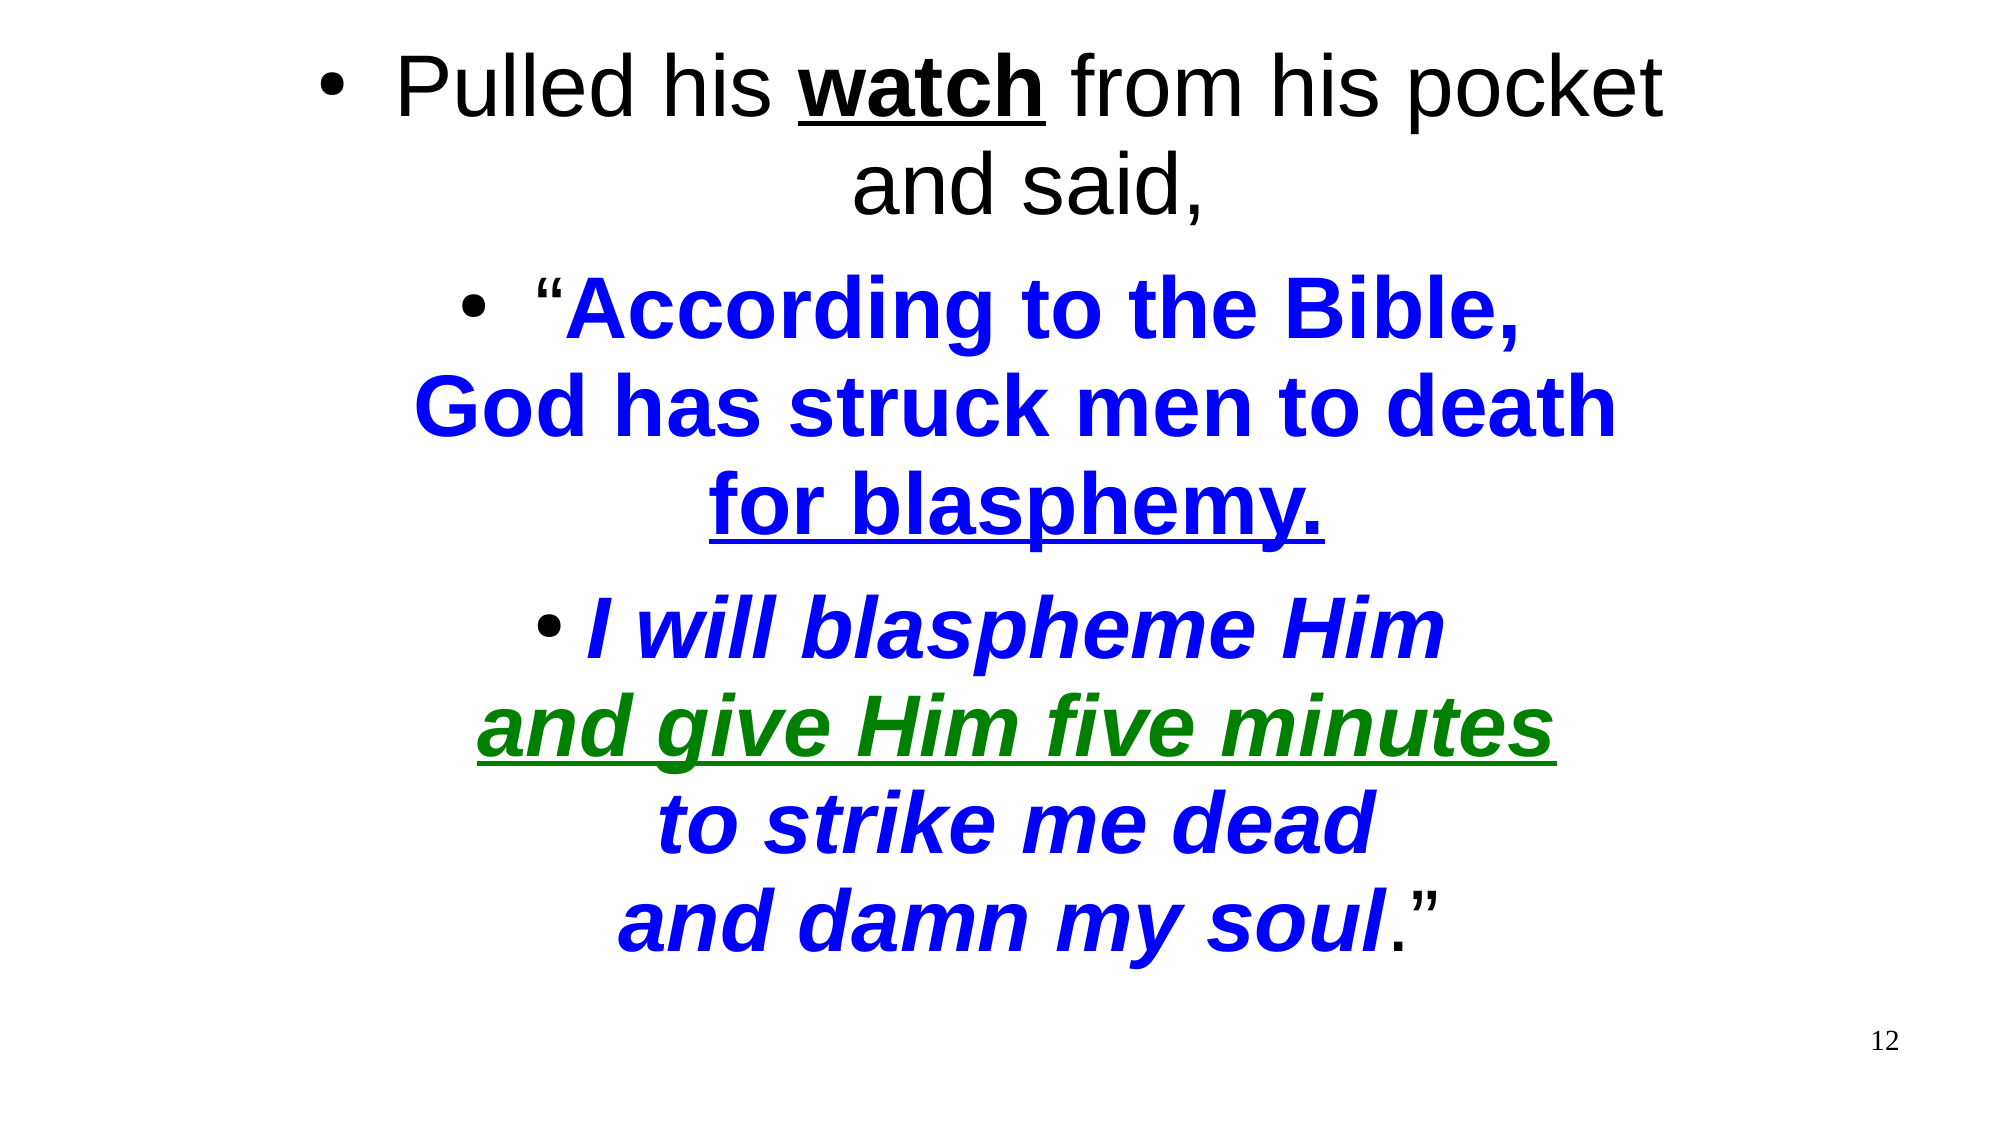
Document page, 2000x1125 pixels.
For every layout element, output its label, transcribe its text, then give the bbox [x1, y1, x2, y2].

list Pulled his watch from his pocket and said, “According to the Bible, God has struck men to death for blasphemy. I will blaspheme Him and give Him five minutes to strike me dead and damn my soul.” [37, 37, 1951, 1088]
